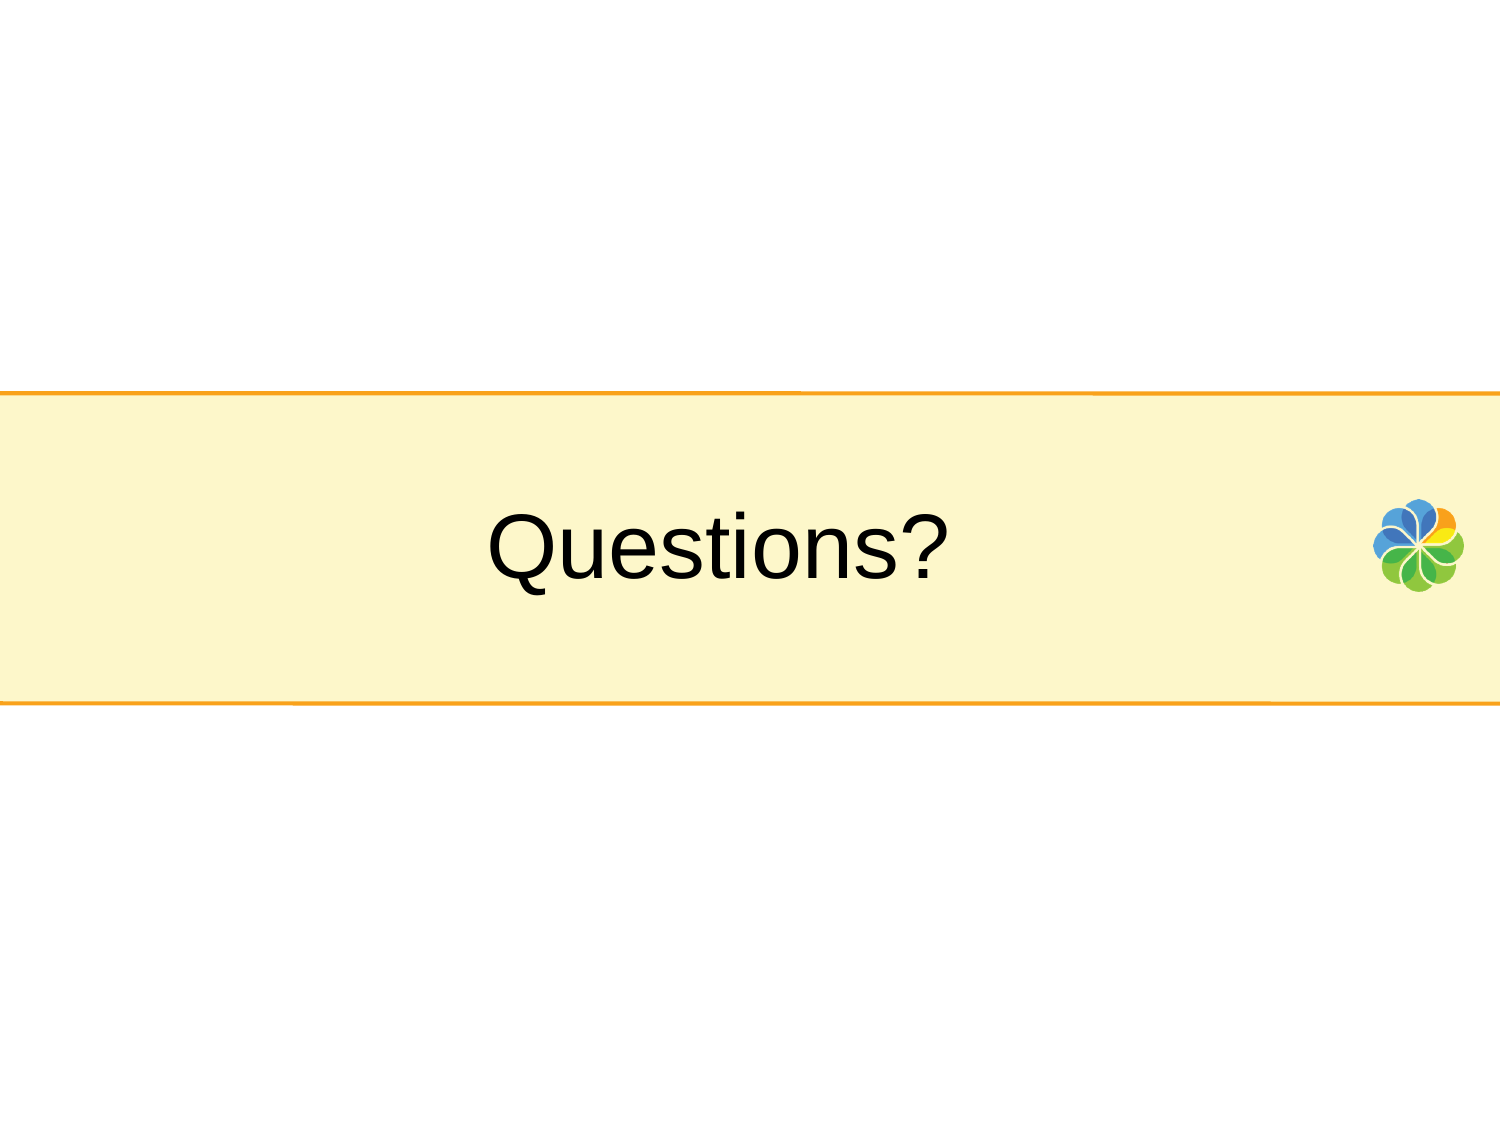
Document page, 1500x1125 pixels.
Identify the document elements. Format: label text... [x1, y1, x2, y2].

picture [1394, 499, 1464, 592]
title Questions? [43, 479, 1394, 618]
